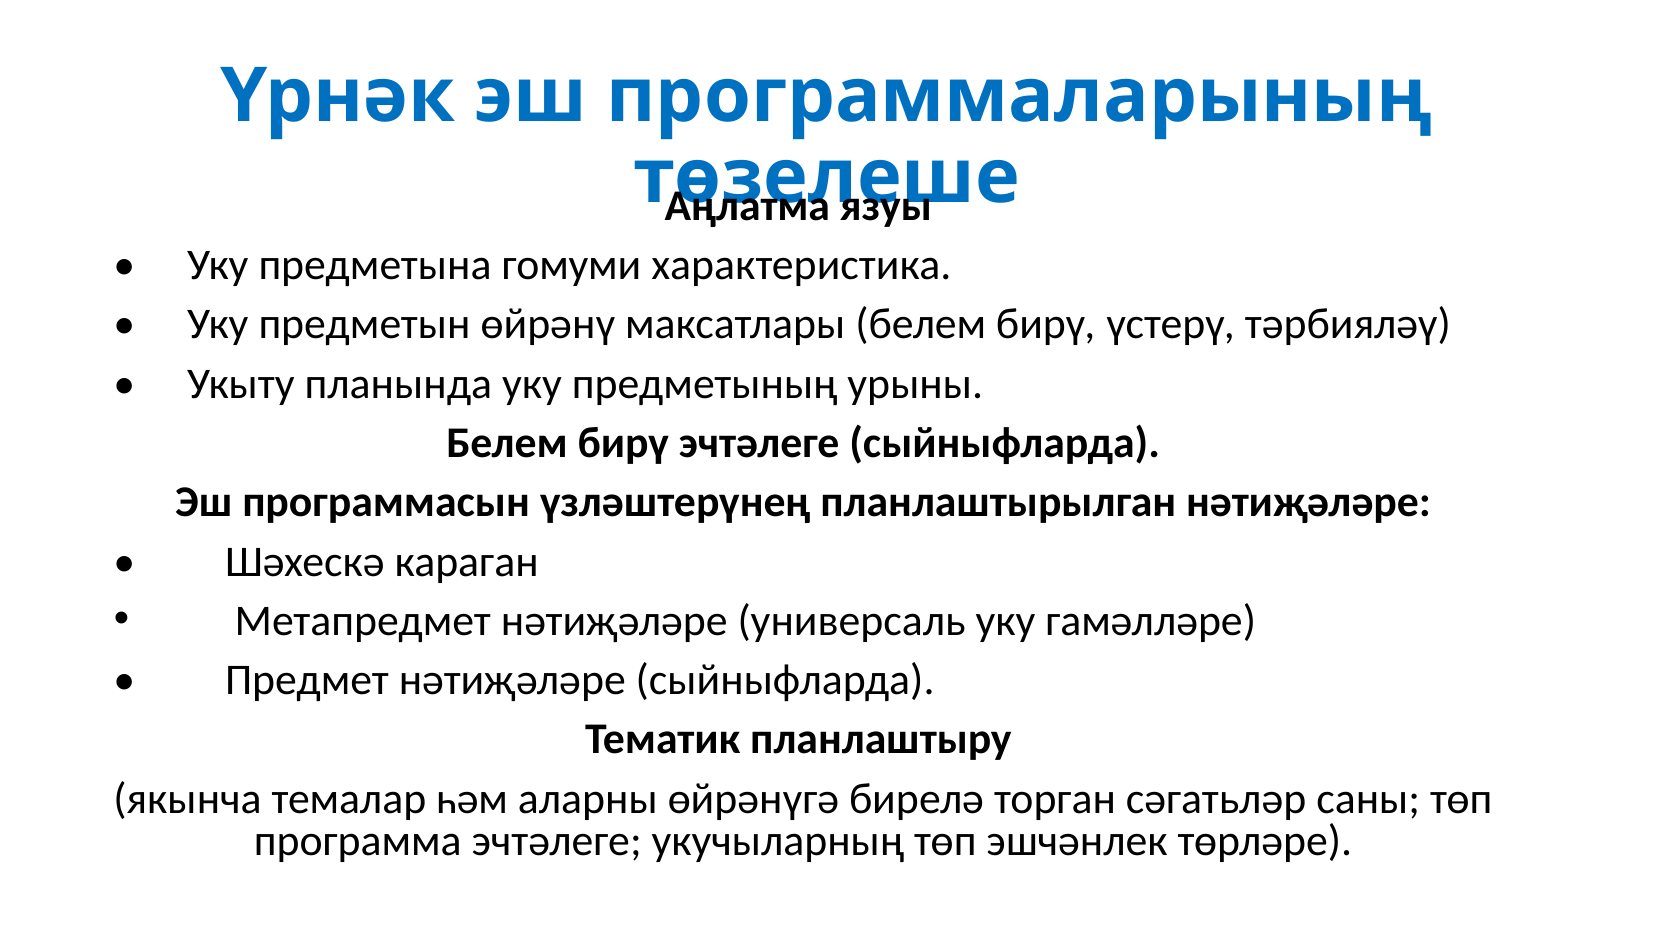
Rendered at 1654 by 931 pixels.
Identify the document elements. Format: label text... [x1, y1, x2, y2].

text_box Үрнәк эш программаларының төзелеше [114, 49, 1540, 180]
text_box Аңлатма язуы • Уку предметына гомуми характеристика. • Уку предметын өйрәнү максатлары (белем бирү, үстерү, тәрбияләү) • Укыту планында уку предметының урыны. Белем бирү эчтәлеге (сыйныфларда). Эш программасын үзләштерүнең планлаштырылган нәтиҗәләре: • Шәхескә караган Метапредмет нәтиҗәләре (универсаль уку гамәлләре) • Предмет нәтиҗәләре (сыйныфларда). Тематик планлаштыру (якынча темалар һәм аларны өйрәнүгә бирелә торган сәгатьләр саны; төп программа эчтәлеге; укучыларның төп эшчәнлек төрләре). [101, 181, 1585, 880]
